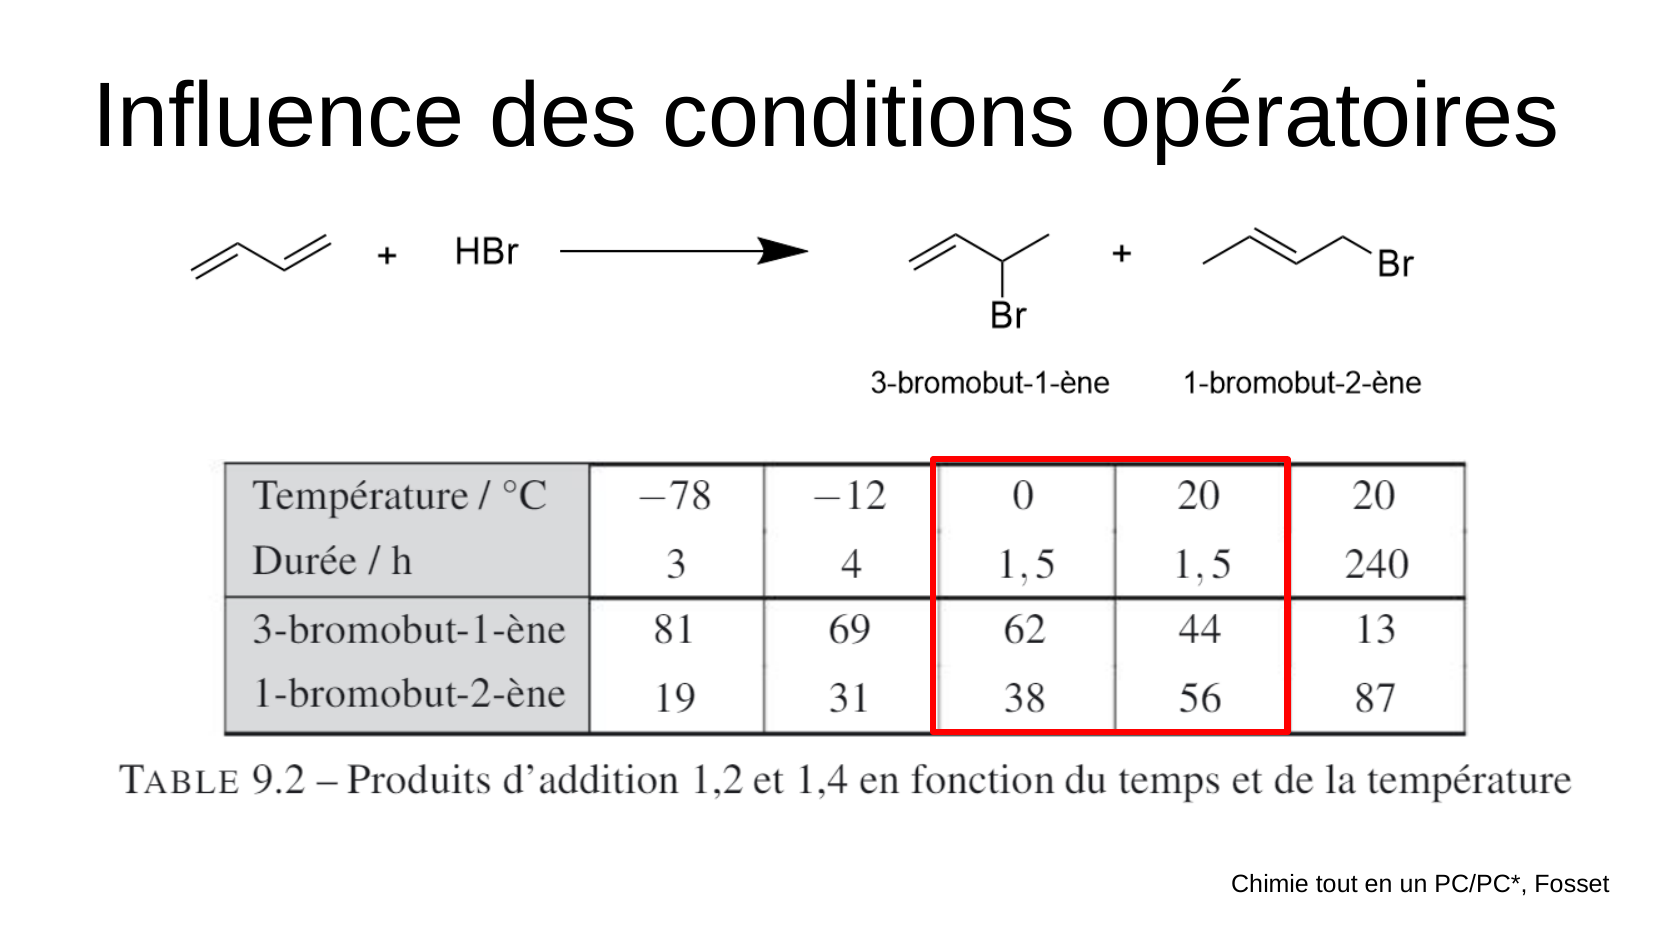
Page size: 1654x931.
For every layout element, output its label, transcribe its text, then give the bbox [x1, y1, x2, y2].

picture [64, 459, 1595, 827]
text_box Chimie tout en un PC/PC*, Fosset [1216, 862, 1654, 906]
title Influence des conditions opératoires [82, 37, 1571, 193]
picture [153, 177, 1489, 431]
picture [936, 462, 1284, 729]
